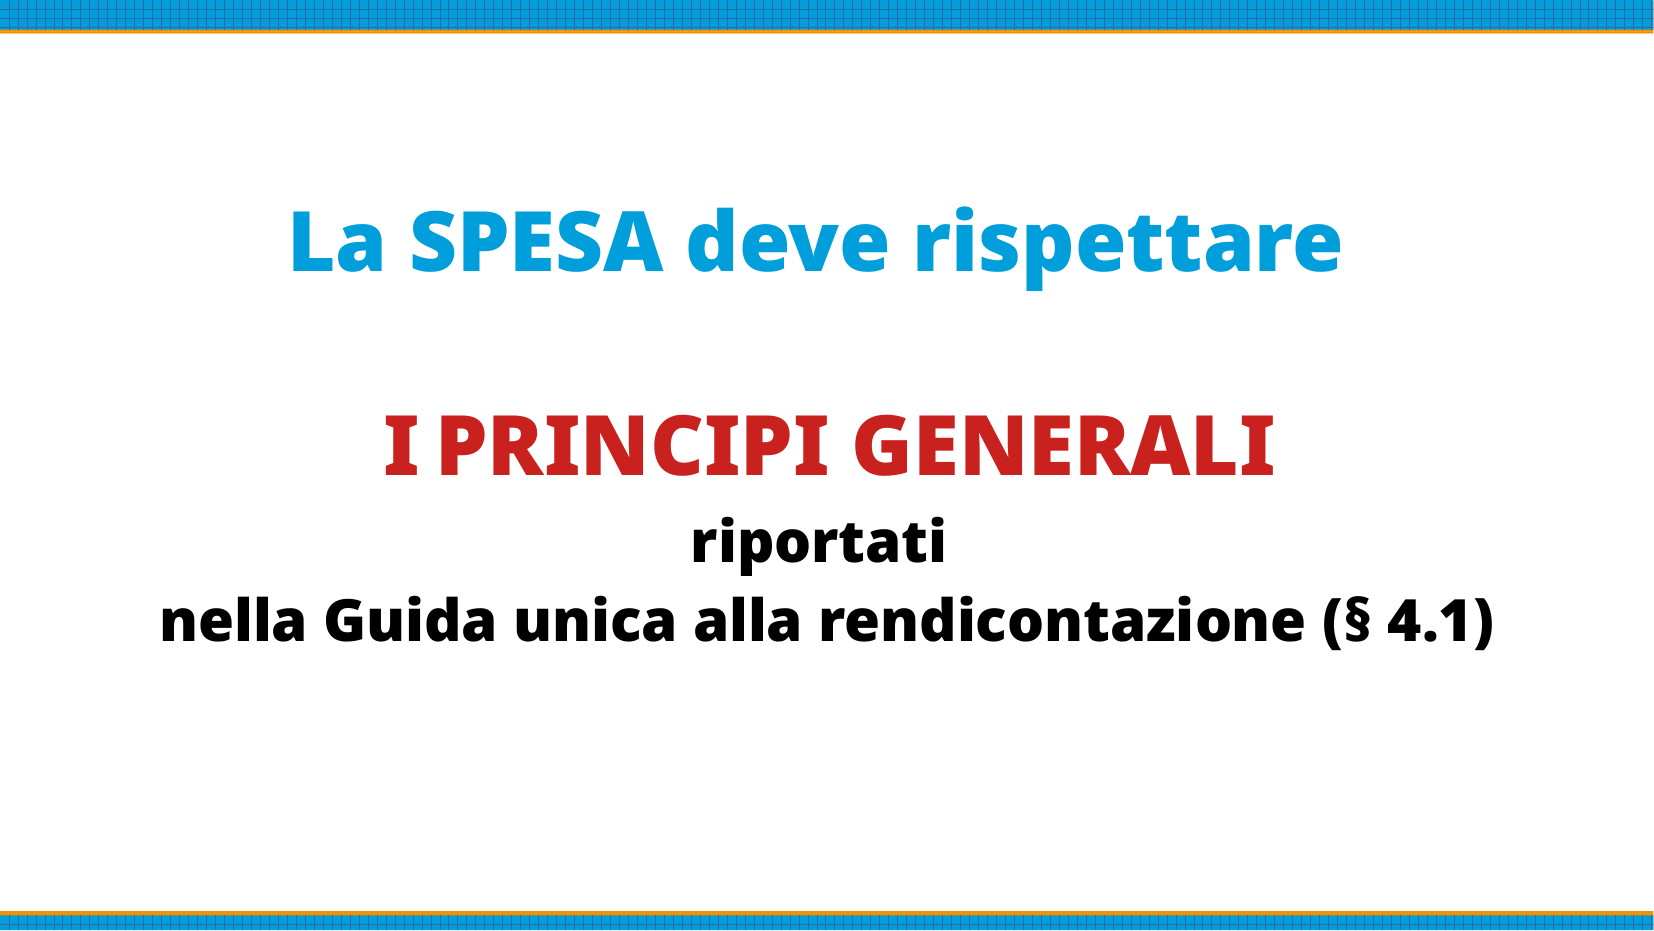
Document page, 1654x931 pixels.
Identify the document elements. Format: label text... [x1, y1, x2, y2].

subtitle La SPESA deve rispettare I PRINCIPI GENERALI riportati nella Guida unica alla rendicontazione (§ 4.1) [88, 44, 1565, 798]
